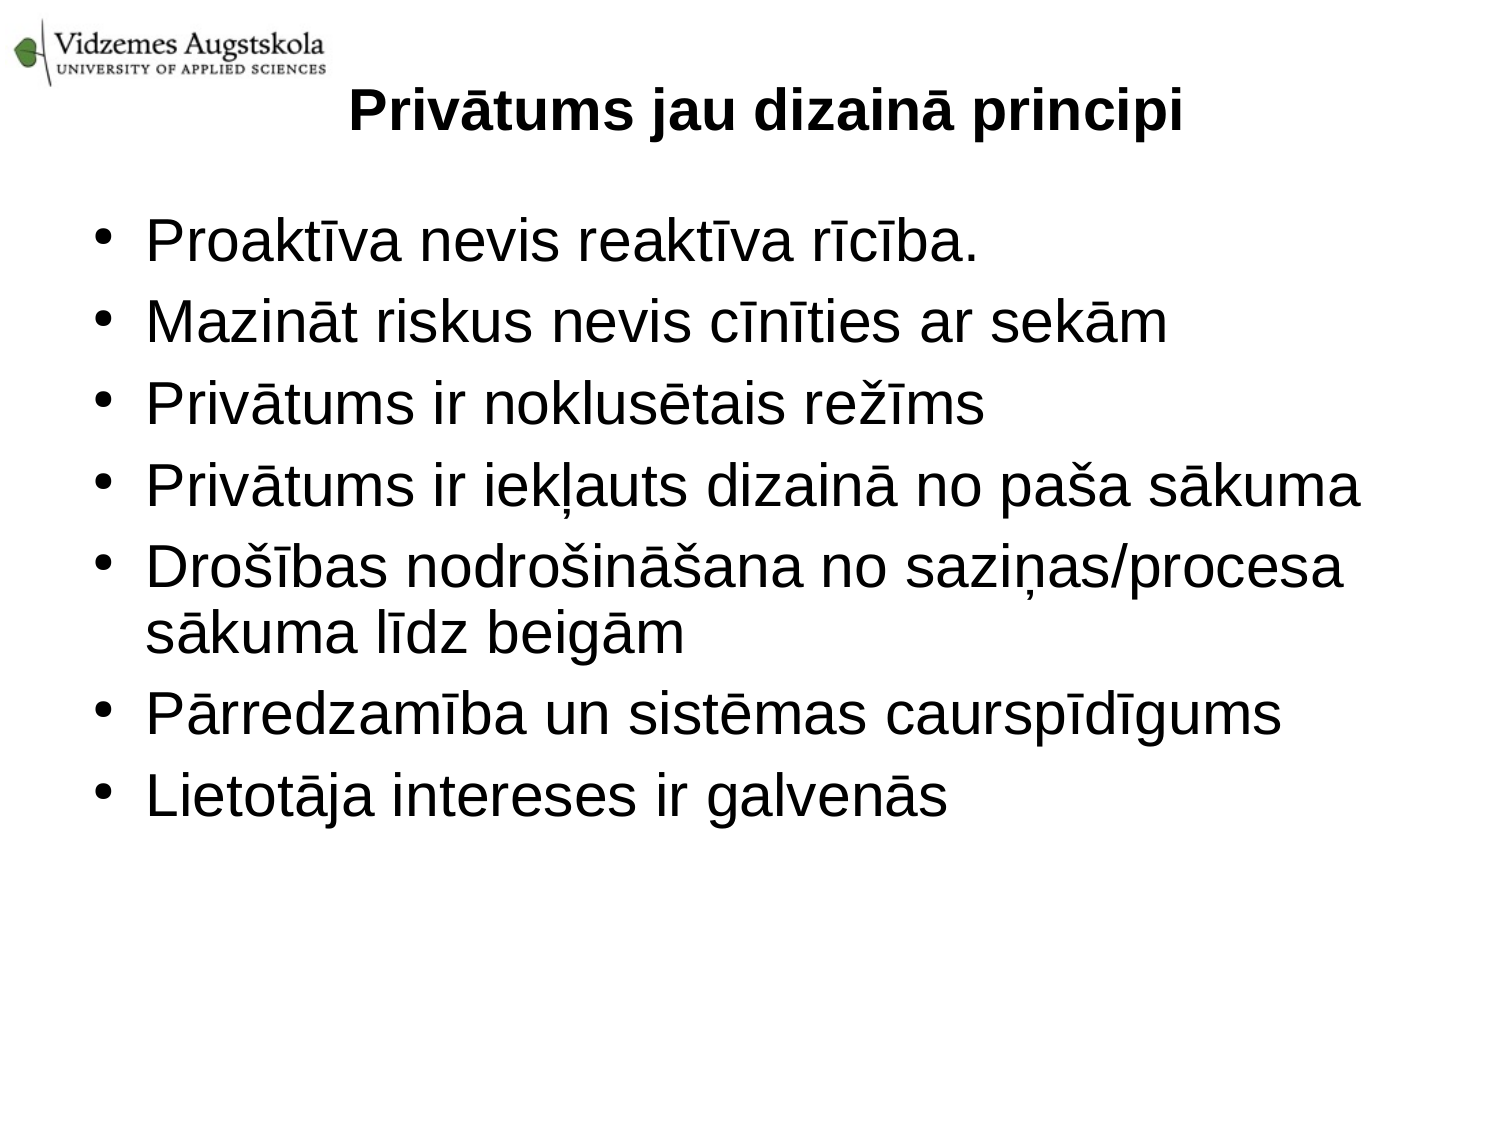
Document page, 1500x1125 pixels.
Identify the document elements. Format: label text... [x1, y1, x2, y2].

picture [5, 2, 334, 102]
list Proaktīva nevis reaktīva rīcība. Mazināt riskus nevis cīnīties ar sekām Privātums ir noklusētais režīms Privātums ir iekļauts dizainā no paša sākuma Drošības nodrošināšana no saziņas/procesa sākuma līdz beigām Pārredzamība un sistēmas caurspīdīgums Lietotāja intereses ir galvenās [75, 204, 1395, 1075]
title Privātums jau dizainā principi [75, 44, 1425, 177]
